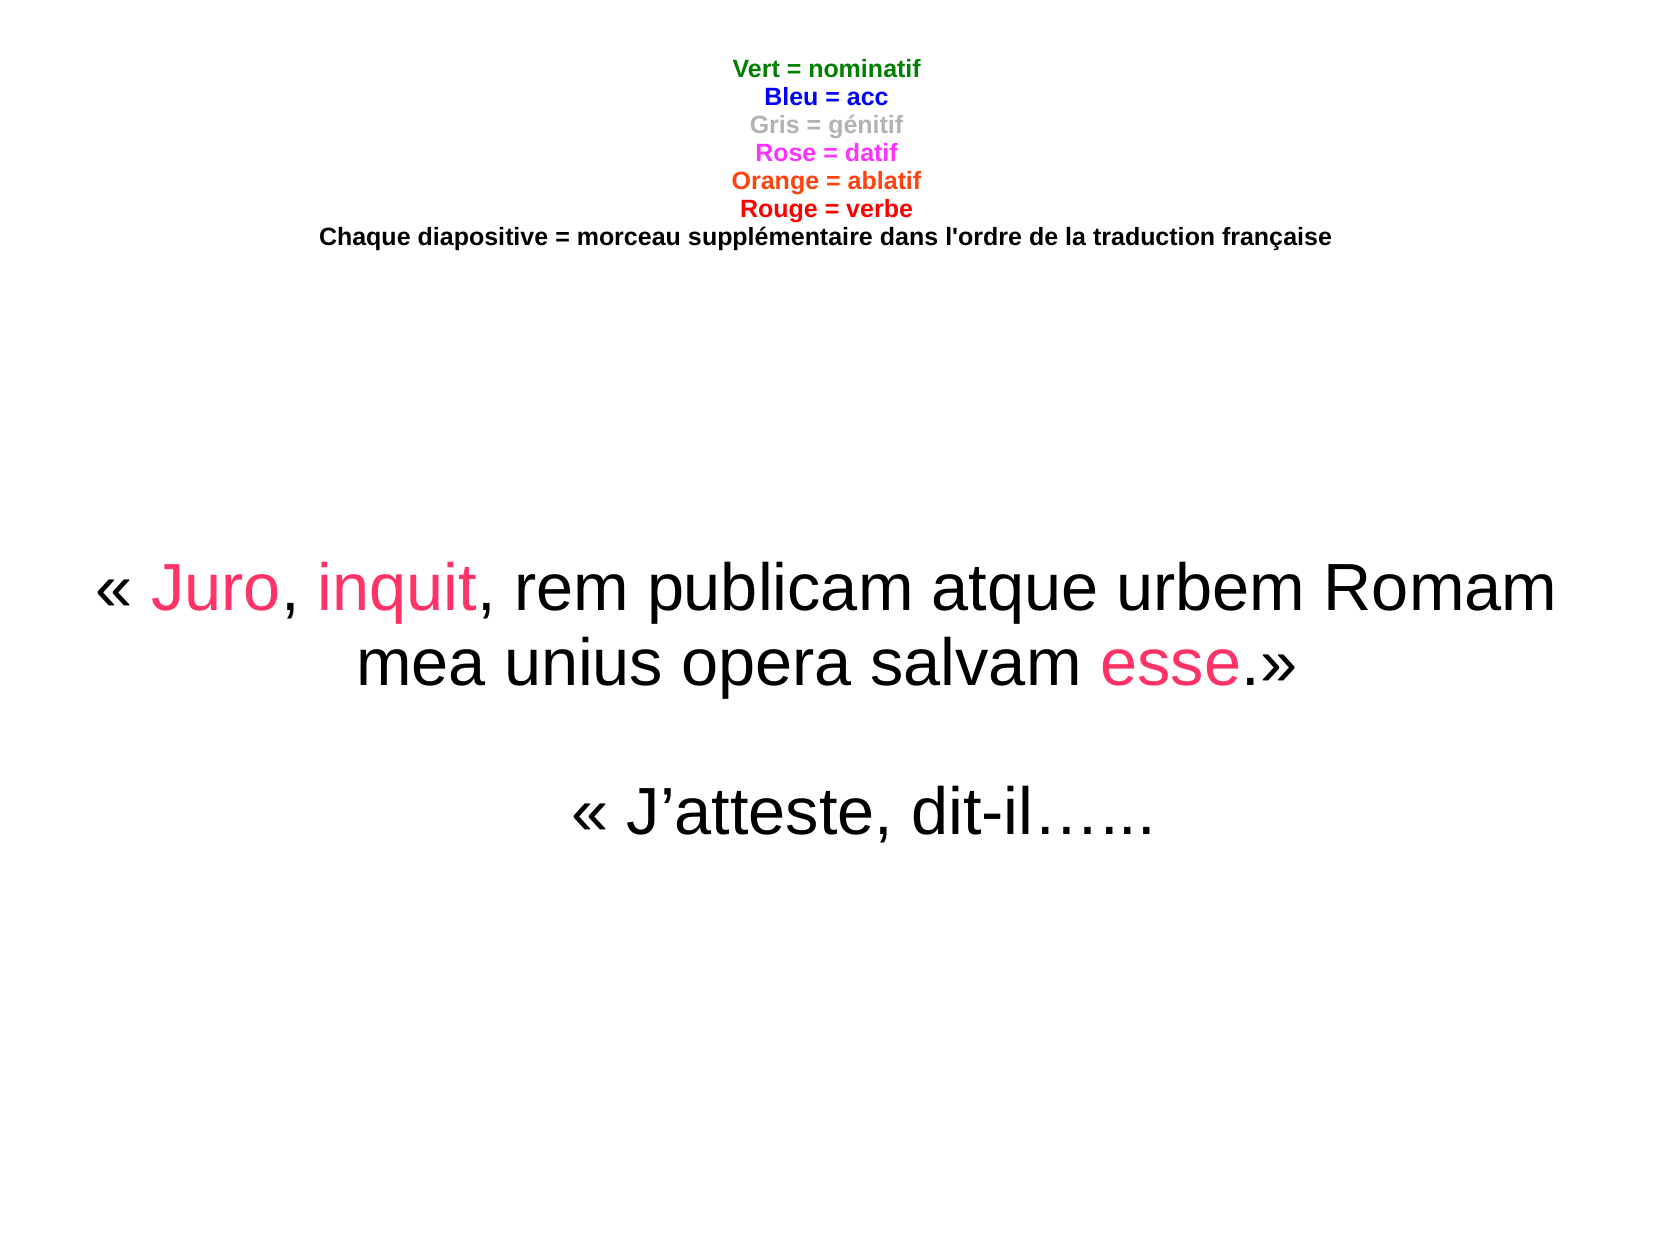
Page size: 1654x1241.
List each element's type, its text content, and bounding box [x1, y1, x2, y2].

subtitle « Juro, inquit, rem publicam atque urbem Romam mea unius opera salvam esse.» « J’atteste, dit-il…... [82, 290, 1571, 1109]
title Vert = nominatif Bleu = acc Gris = génitif Rose = datif Orange = ablatif Rouge = verbe Chaque diapositive = morceau supplémentaire dans l'ordre de la traduction française [82, 49, 1571, 257]
